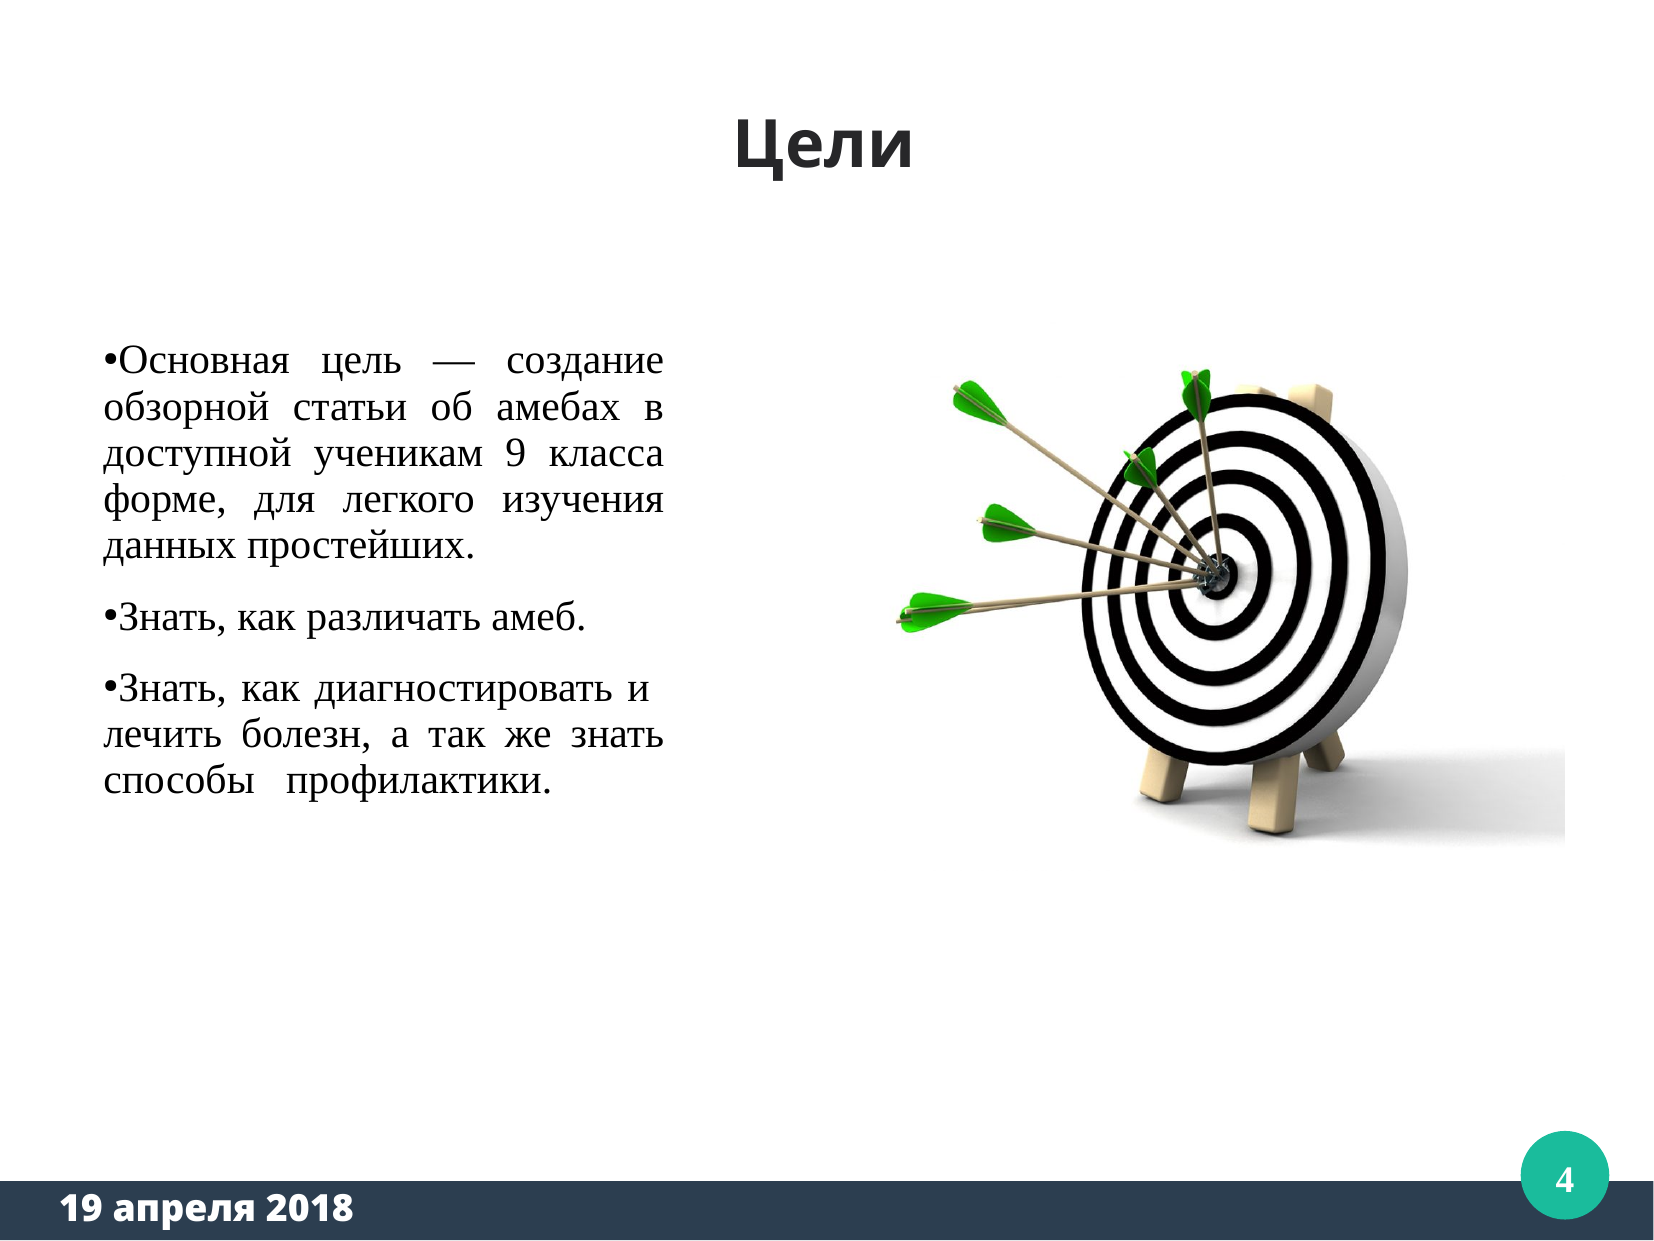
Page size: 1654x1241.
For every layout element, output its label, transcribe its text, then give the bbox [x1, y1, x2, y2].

text_box Цели [490, 88, 1159, 237]
text_box Основная цель — создание обзорной статьи об амебах в доступной ученикам 9 класса форме, для легкого изучения данных простейших. Знать, как различать амеб. Знать, как диагностировать и лечить болезн, а так же знать способы профилактики. [88, 329, 680, 886]
text_box 4 [1505, 1151, 1625, 1211]
picture [797, 295, 1565, 872]
